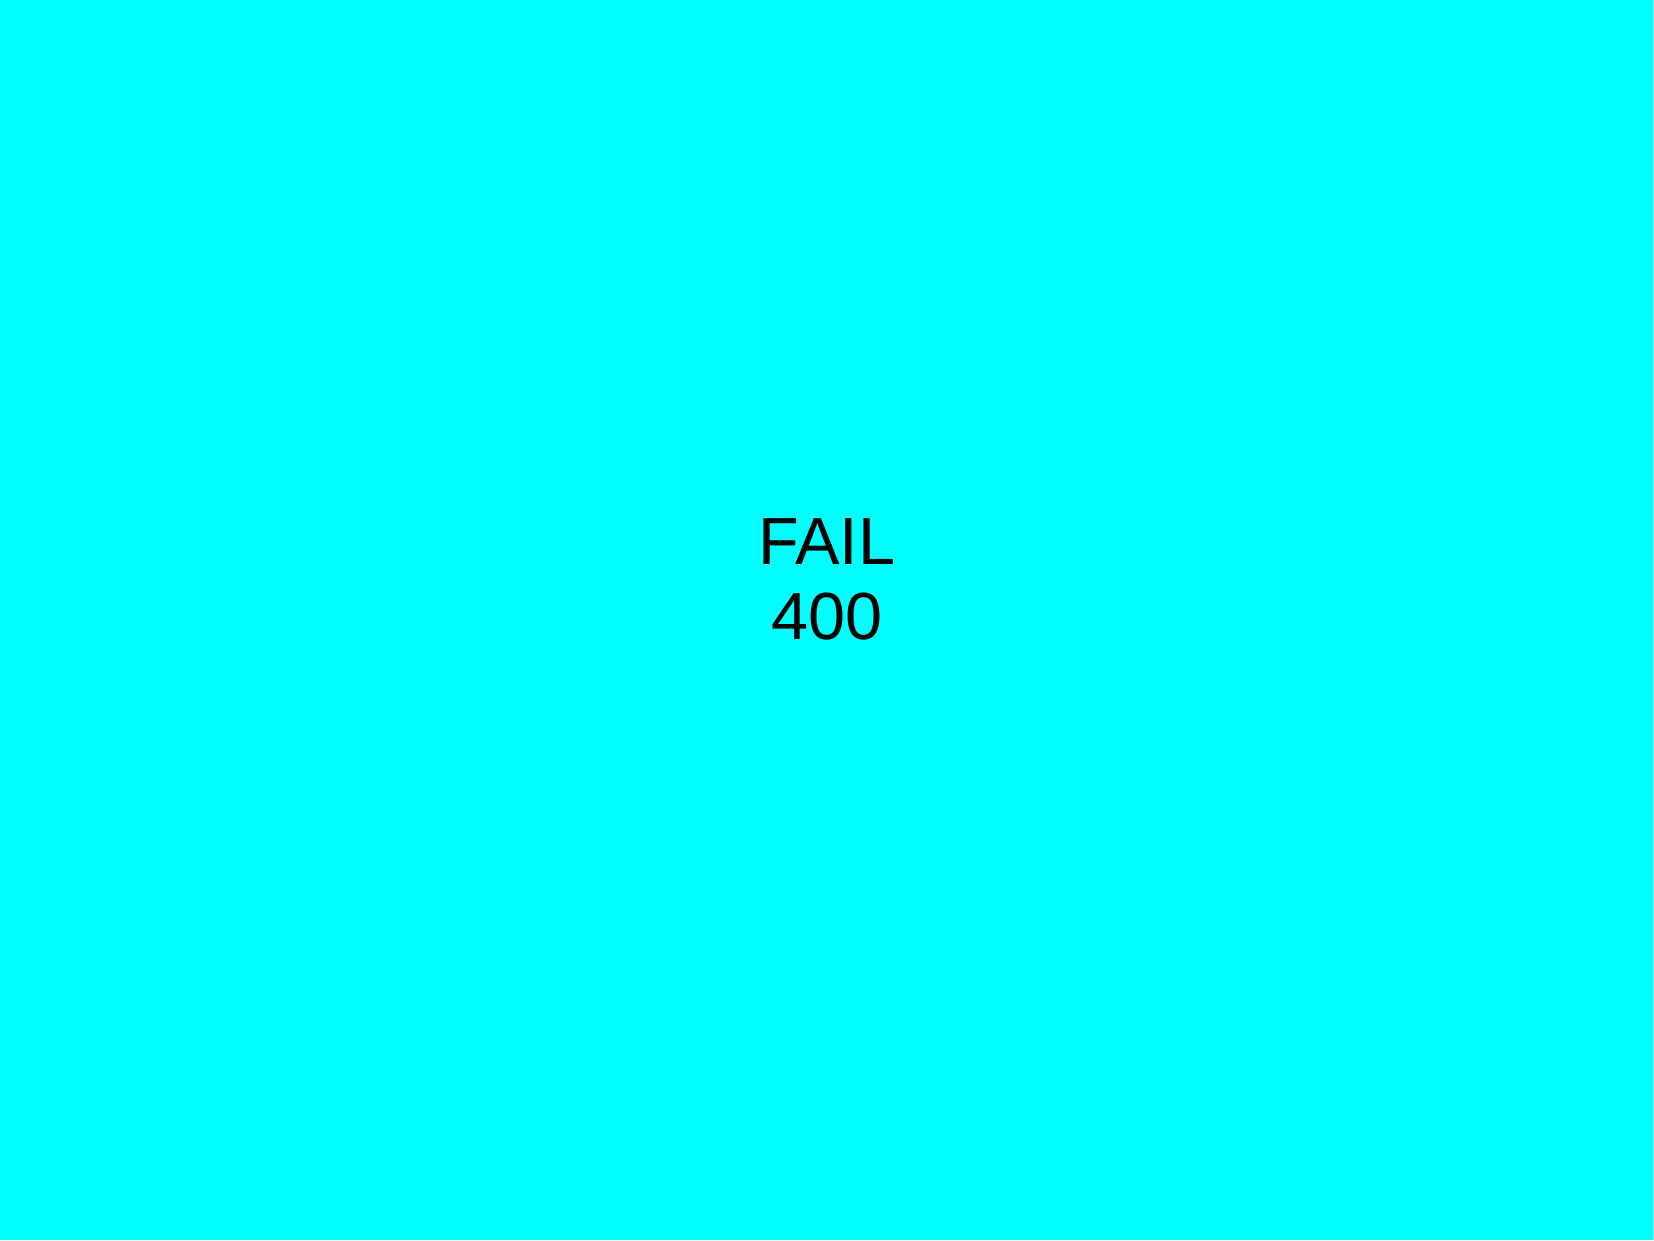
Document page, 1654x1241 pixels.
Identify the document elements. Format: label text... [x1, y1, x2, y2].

subtitle FAIL 400 [82, 49, 1571, 1109]
